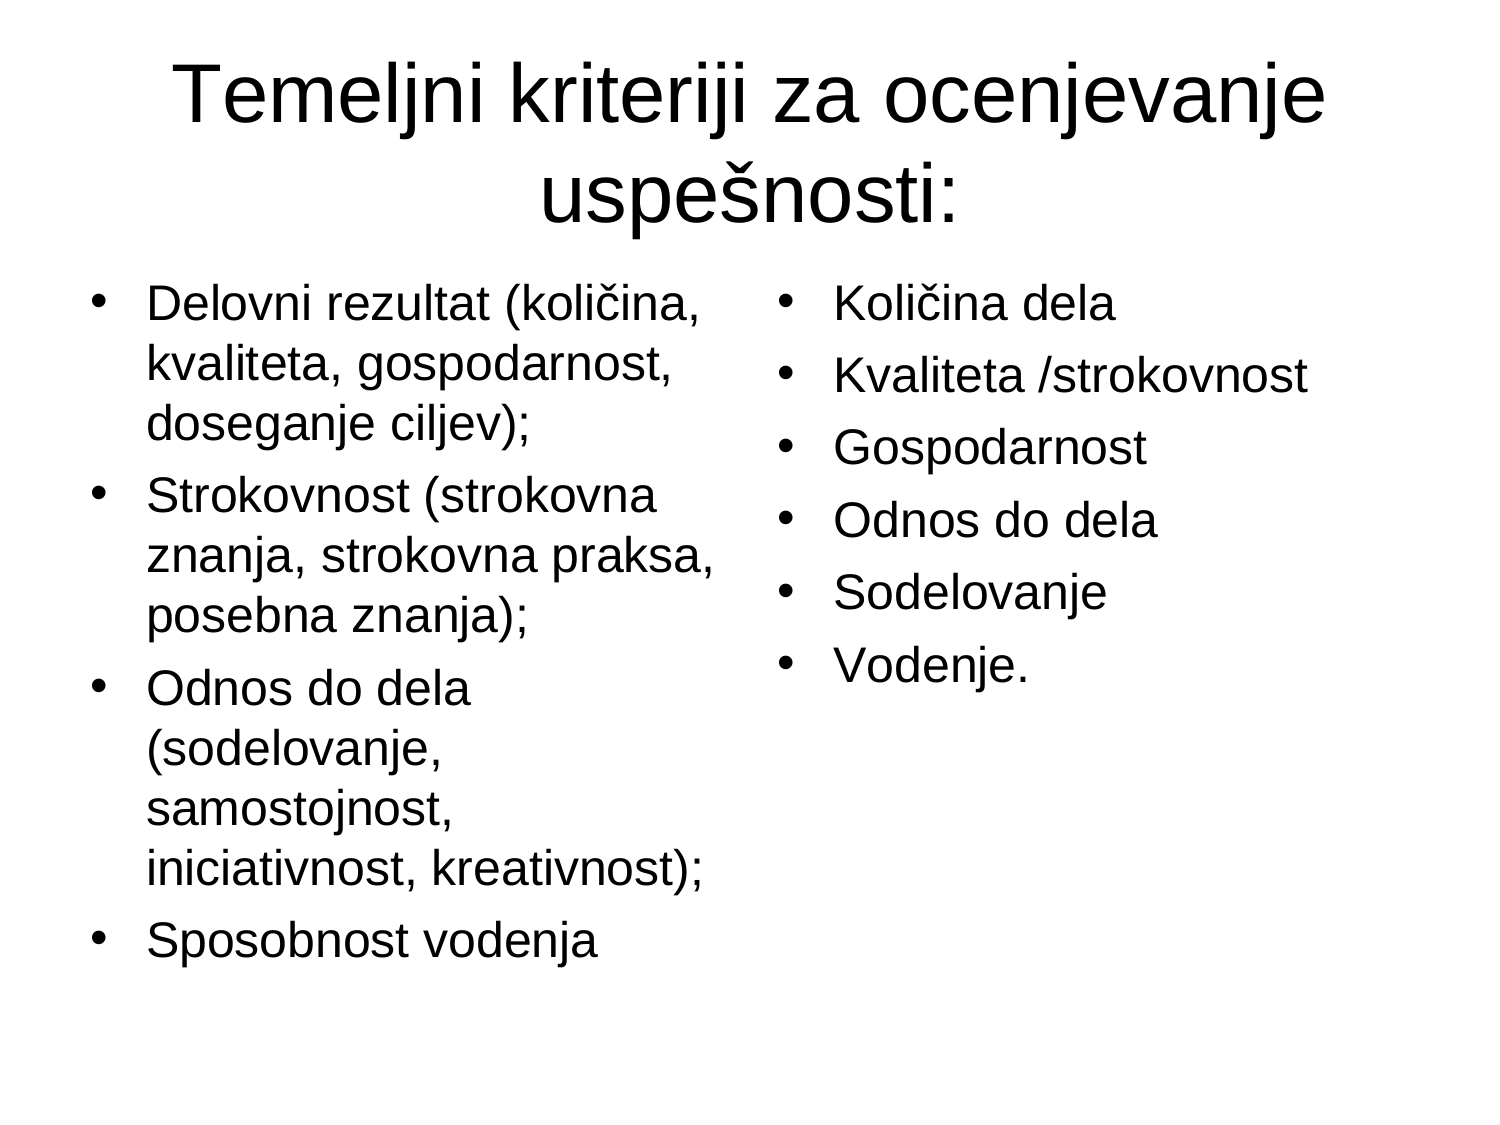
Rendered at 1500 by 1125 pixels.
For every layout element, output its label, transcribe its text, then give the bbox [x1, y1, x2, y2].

list Delovni rezultat (količina, kvaliteta, gospodarnost, doseganje ciljev); Strokovnost (strokovna znanja, strokovna praksa, posebna znanja); Odnos do dela (sodelovanje, samostojnost, iniciativnost, kreativnost); Sposobnost vodenja [75, 262, 738, 1006]
list Količina dela Kvaliteta /strokovnost Gospodarnost Odnos do dela Sodelovanje Vodenje. [762, 262, 1426, 1006]
title Temeljni kriteriji za ocenjevanje uspešnosti: [75, 31, 1426, 247]
